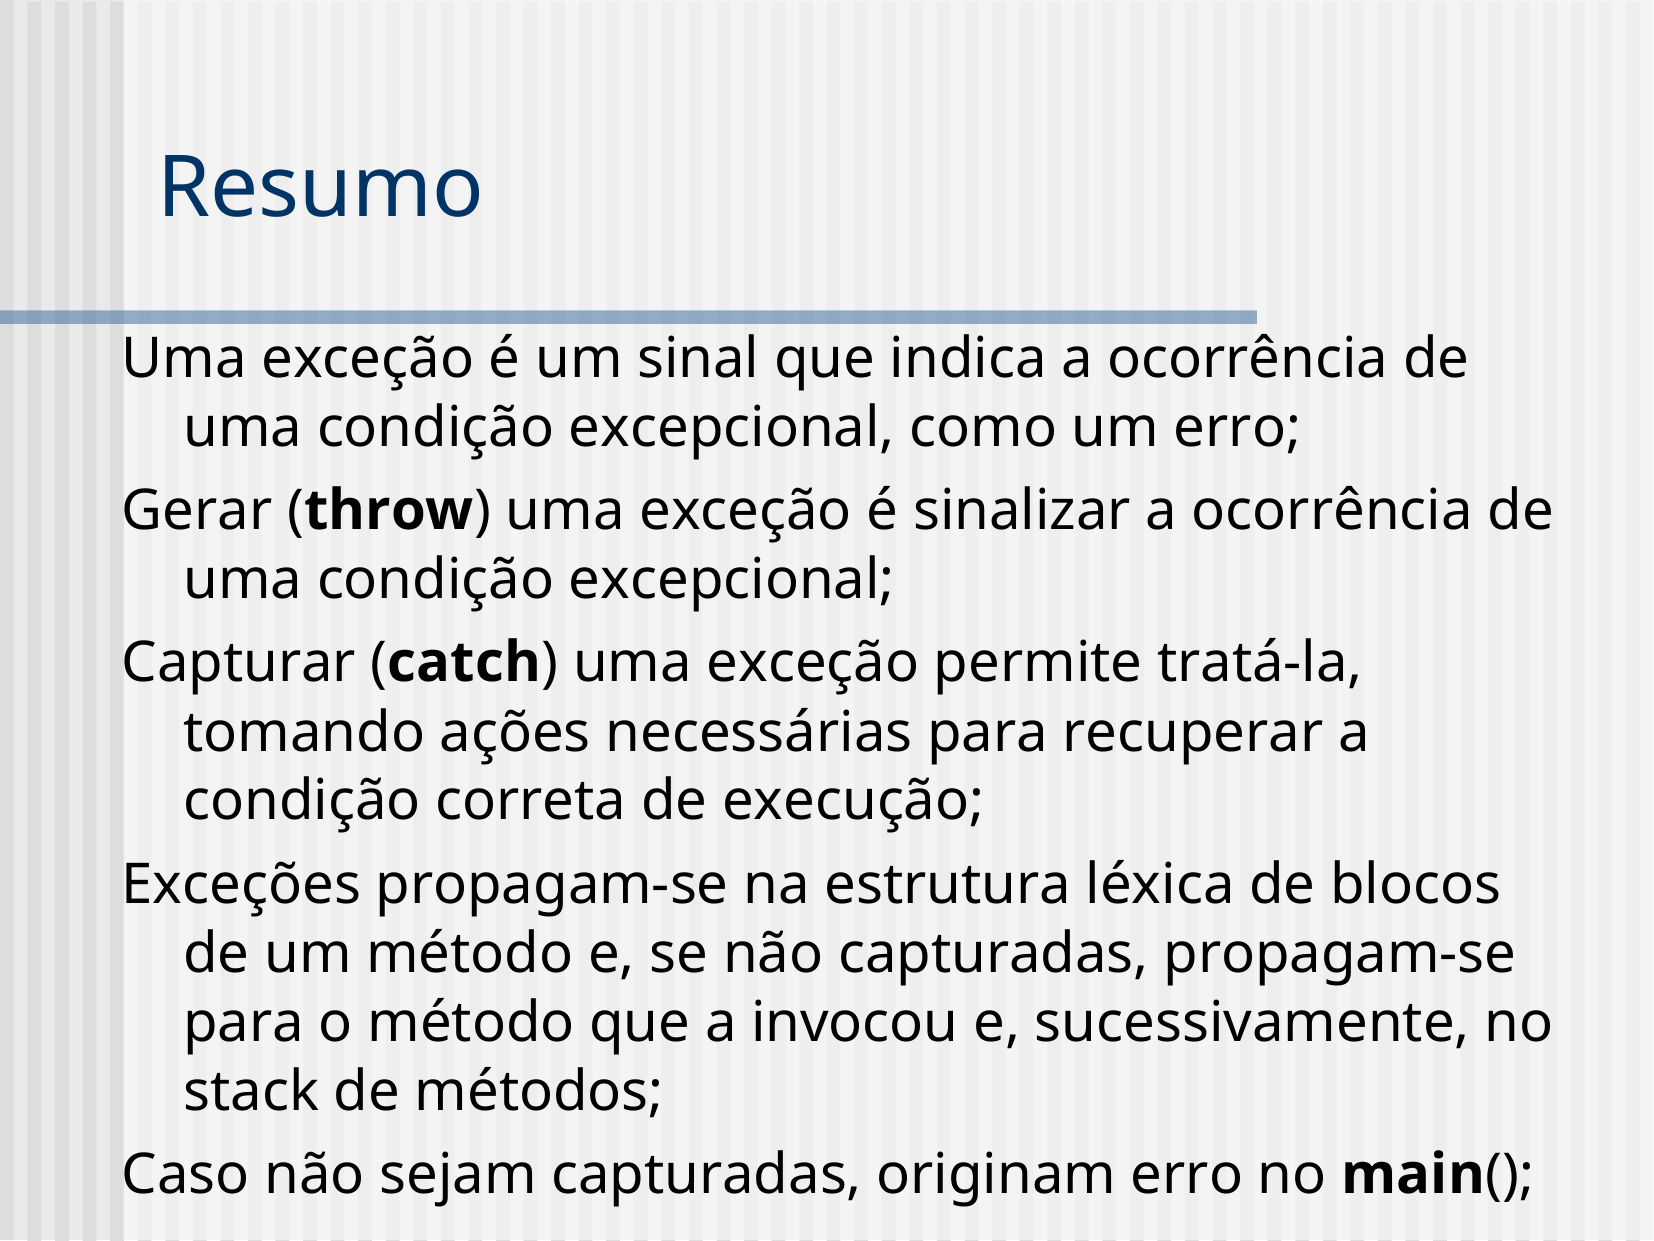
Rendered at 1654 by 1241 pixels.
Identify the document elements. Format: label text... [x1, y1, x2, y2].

list Uma exceção é um sinal que indica a ocorrência de uma condição excepcional, como um erro; Gerar (throw) uma exceção é sinalizar a ocorrência de uma condição excepcional; Capturar (catch) uma exceção permite tratá-la, tomando ações necessárias para recuperar a condição correta de execução; Exceções propagam-se na estrutura léxica de blocos de um método e, se não capturadas, propagam-se para o método que a invocou e, sucessivamente, no stack de métodos; Caso não sejam capturadas, originam erro no main(); [121, 322, 1561, 1168]
title Resumo [157, 131, 1635, 235]
